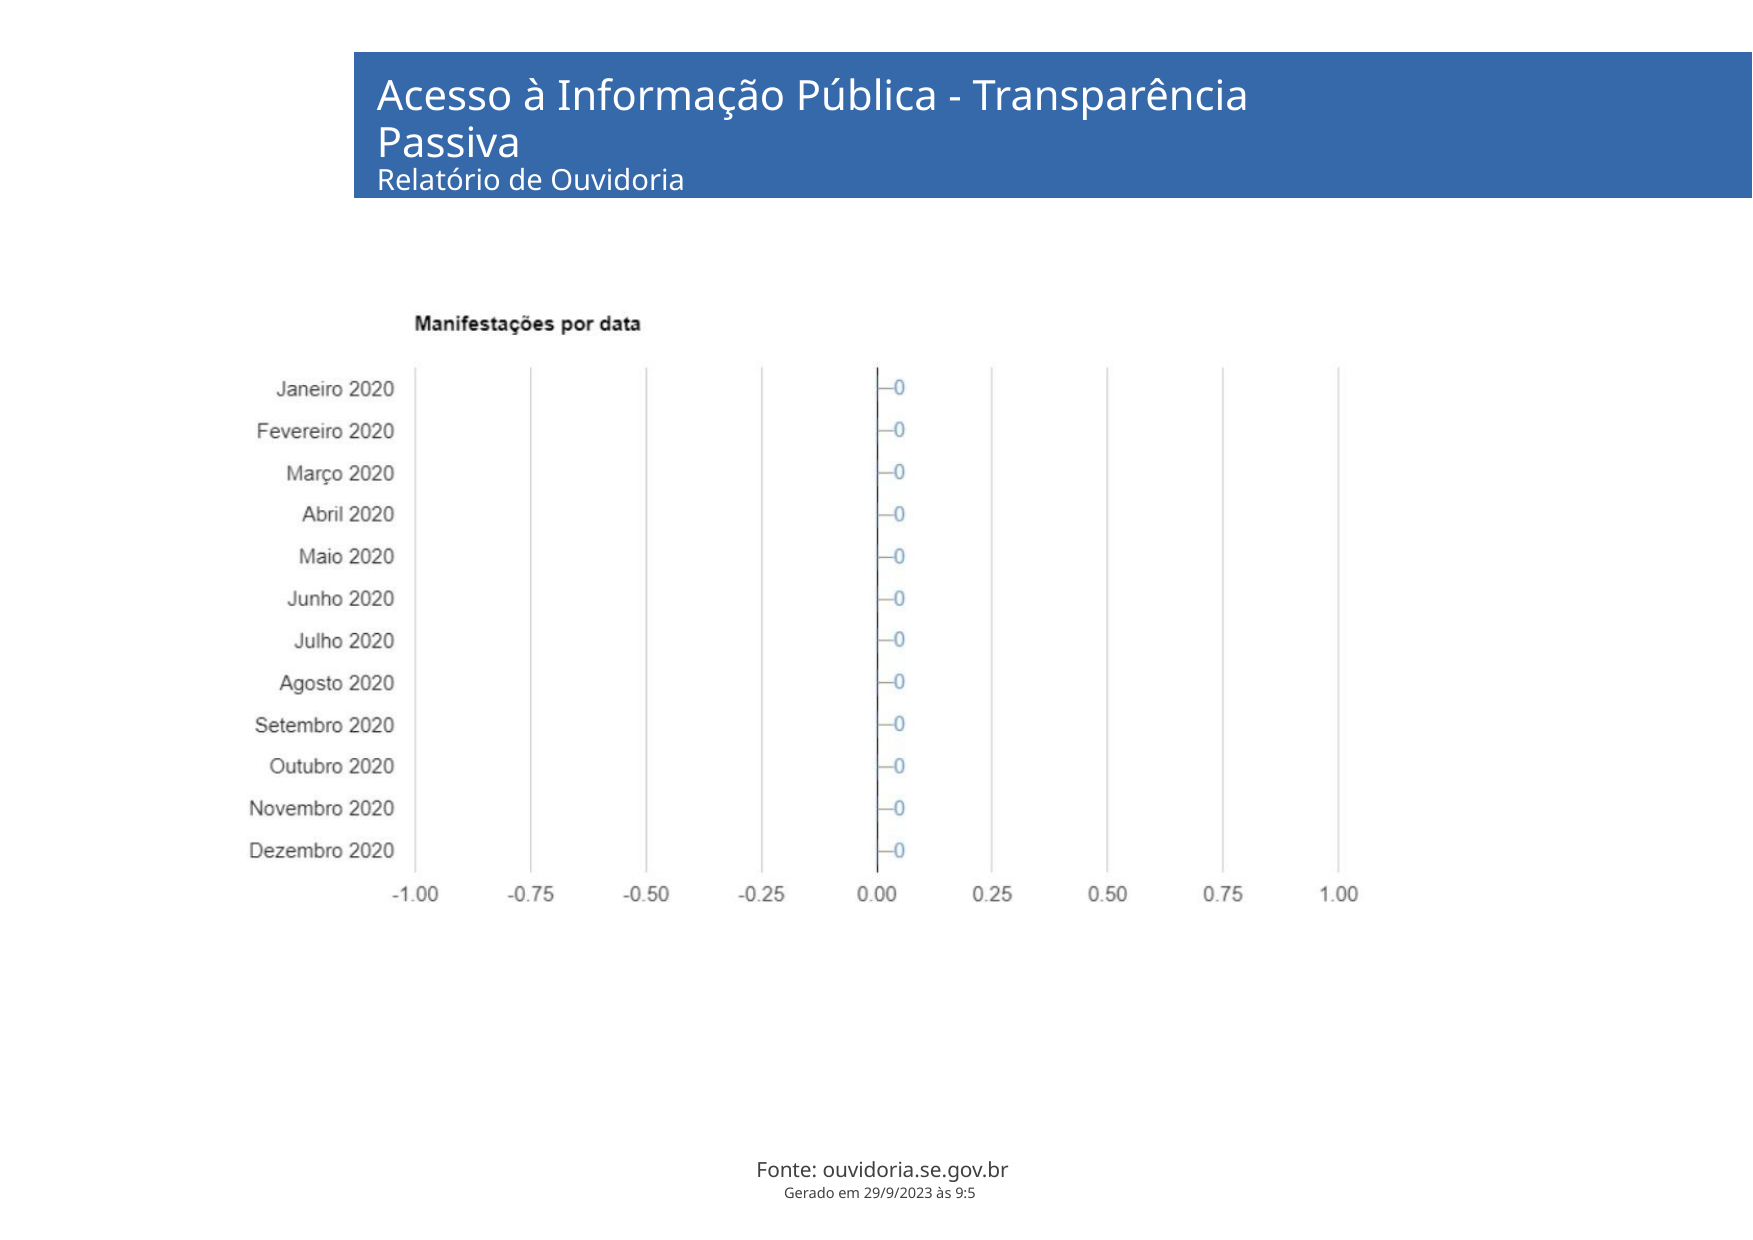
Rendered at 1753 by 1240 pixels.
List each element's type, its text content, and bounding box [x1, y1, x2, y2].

text_box Fonte: ouvidoria.se.gov.br [756, 1158, 1023, 1182]
text_box Acesso à Informação Pública - Transparência Passiva Relatório de Ouvidoria EMSETUR - Janeiro a Dezembro de 2020 [376, 72, 1403, 228]
text_box Gerado em 29/9/2023 às 9:5 [784, 1184, 995, 1202]
text_box [354, 52, 1752, 198]
text_box [155, 211, 1599, 1028]
